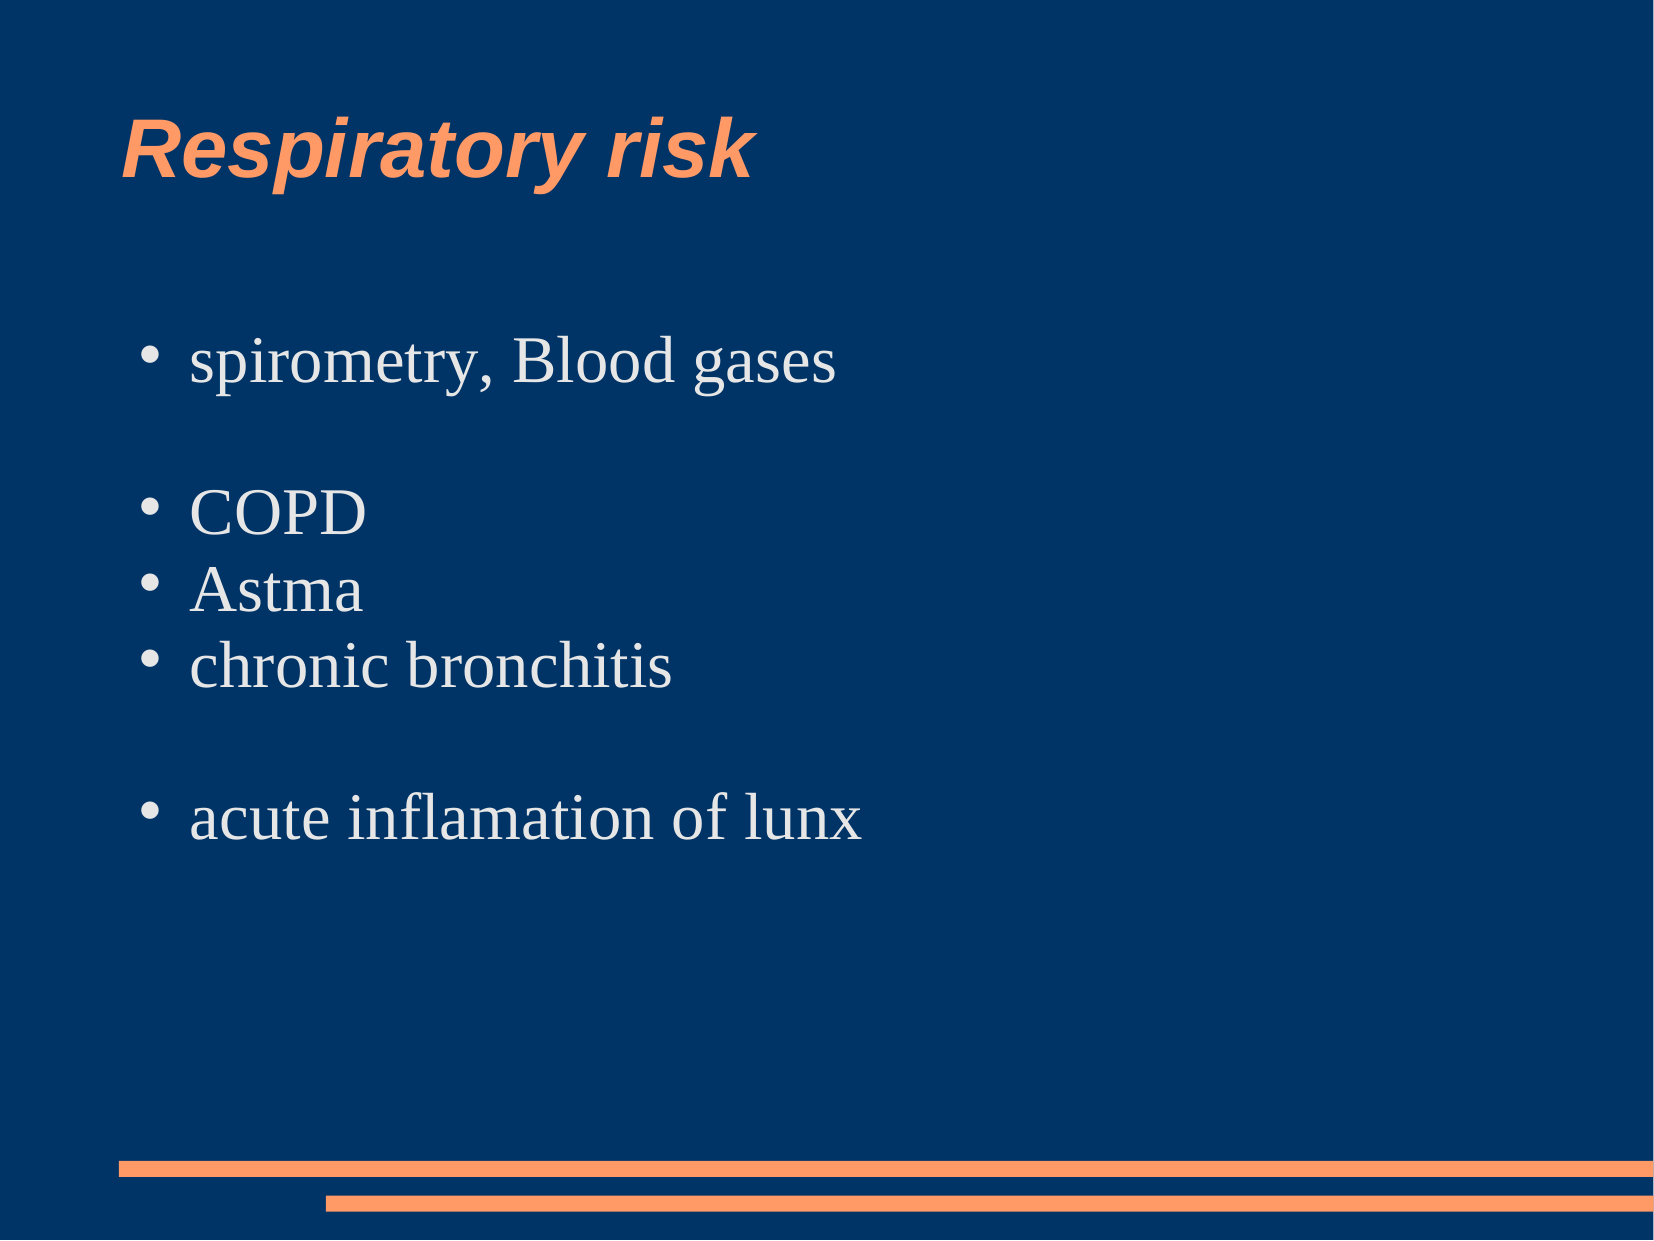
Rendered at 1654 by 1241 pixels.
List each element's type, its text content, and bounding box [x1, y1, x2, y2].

list spirometry, Blood gases COPD Astma chronic bronchitis acute inflamation of lunx [121, 322, 1561, 1133]
title Respiratory risk [121, 46, 1534, 254]
